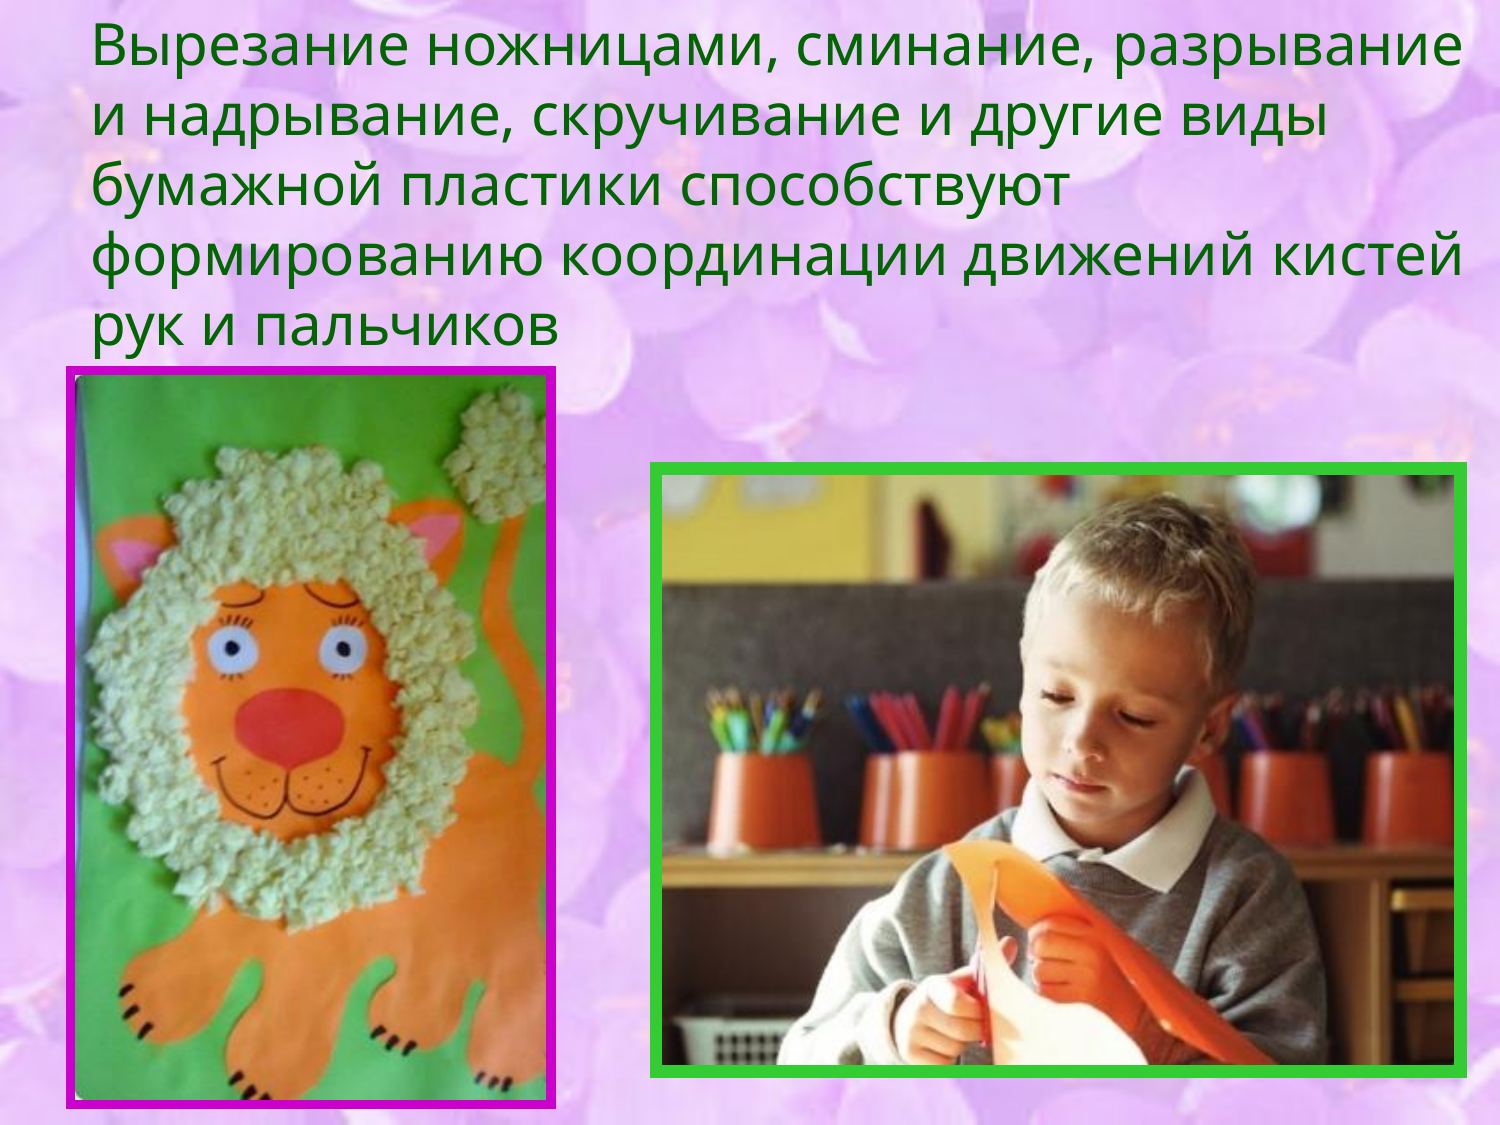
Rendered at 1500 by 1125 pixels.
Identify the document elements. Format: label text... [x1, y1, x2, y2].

text_box Вырезание ножницами, сминание, разрывание и надрывание, скручивание и другие виды бумажной пластики способствуют формированию координации движений кистей рук и пальчиков [75, 0, 1500, 366]
picture [75, 375, 547, 1101]
picture [662, 474, 1455, 1066]
